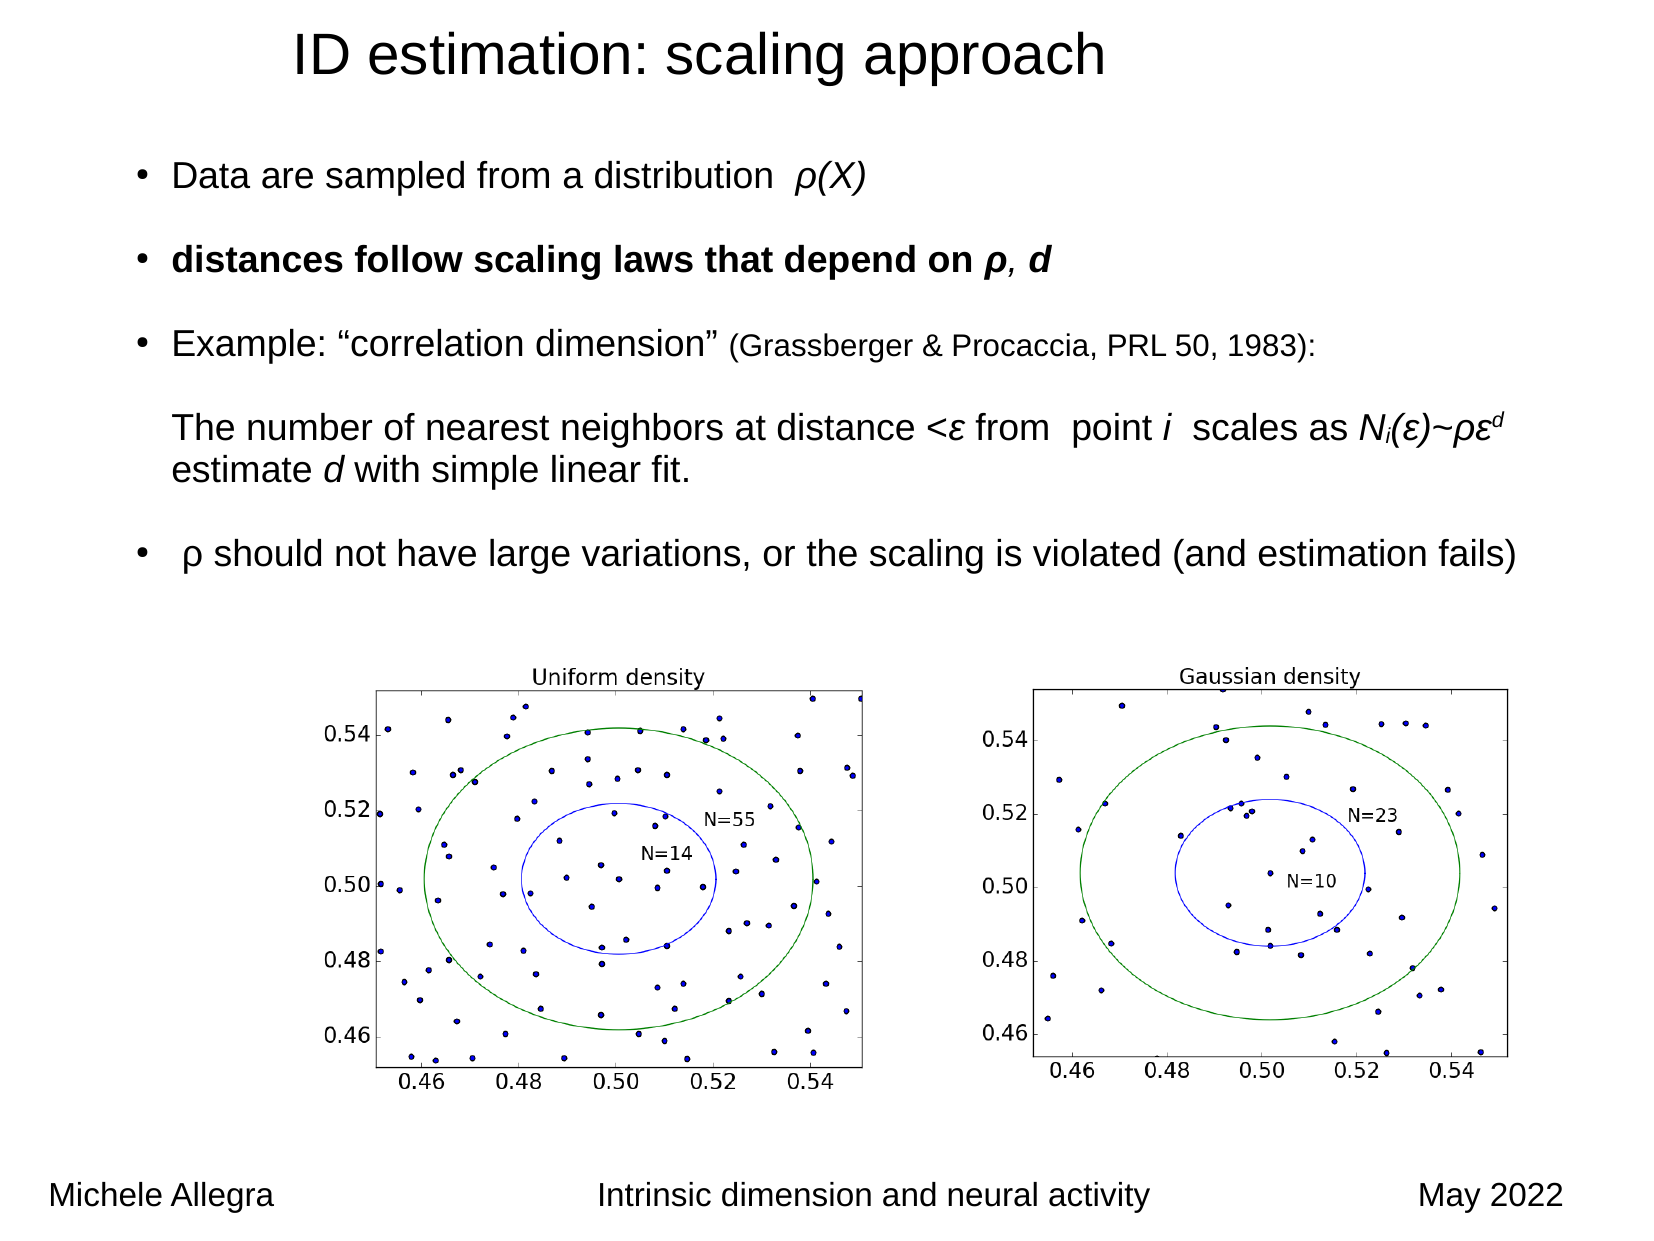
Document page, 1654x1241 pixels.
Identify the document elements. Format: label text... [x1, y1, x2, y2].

text_box Michele Allegra Intrinsic dimension and neural activity May 2022 [33, 1168, 1603, 1221]
title ID estimation: scaling approach [82, 3, 1335, 106]
subtitle Data are sampled from a distribution ρ(X) distances follow scaling laws that depend on ρ, d Example: “correlation dimension” (Grassberger & Procaccia, PRL 50, 1983): The number of nearest neighbors at distance <ε from point i scales as Ni(ε)~ρεd estimate d with simple linear fit. ρ should not have large variations, or the scaling is violated (and estimation fails) [135, 32, 1536, 683]
picture [956, 643, 1568, 1102]
picture [297, 643, 924, 1114]
